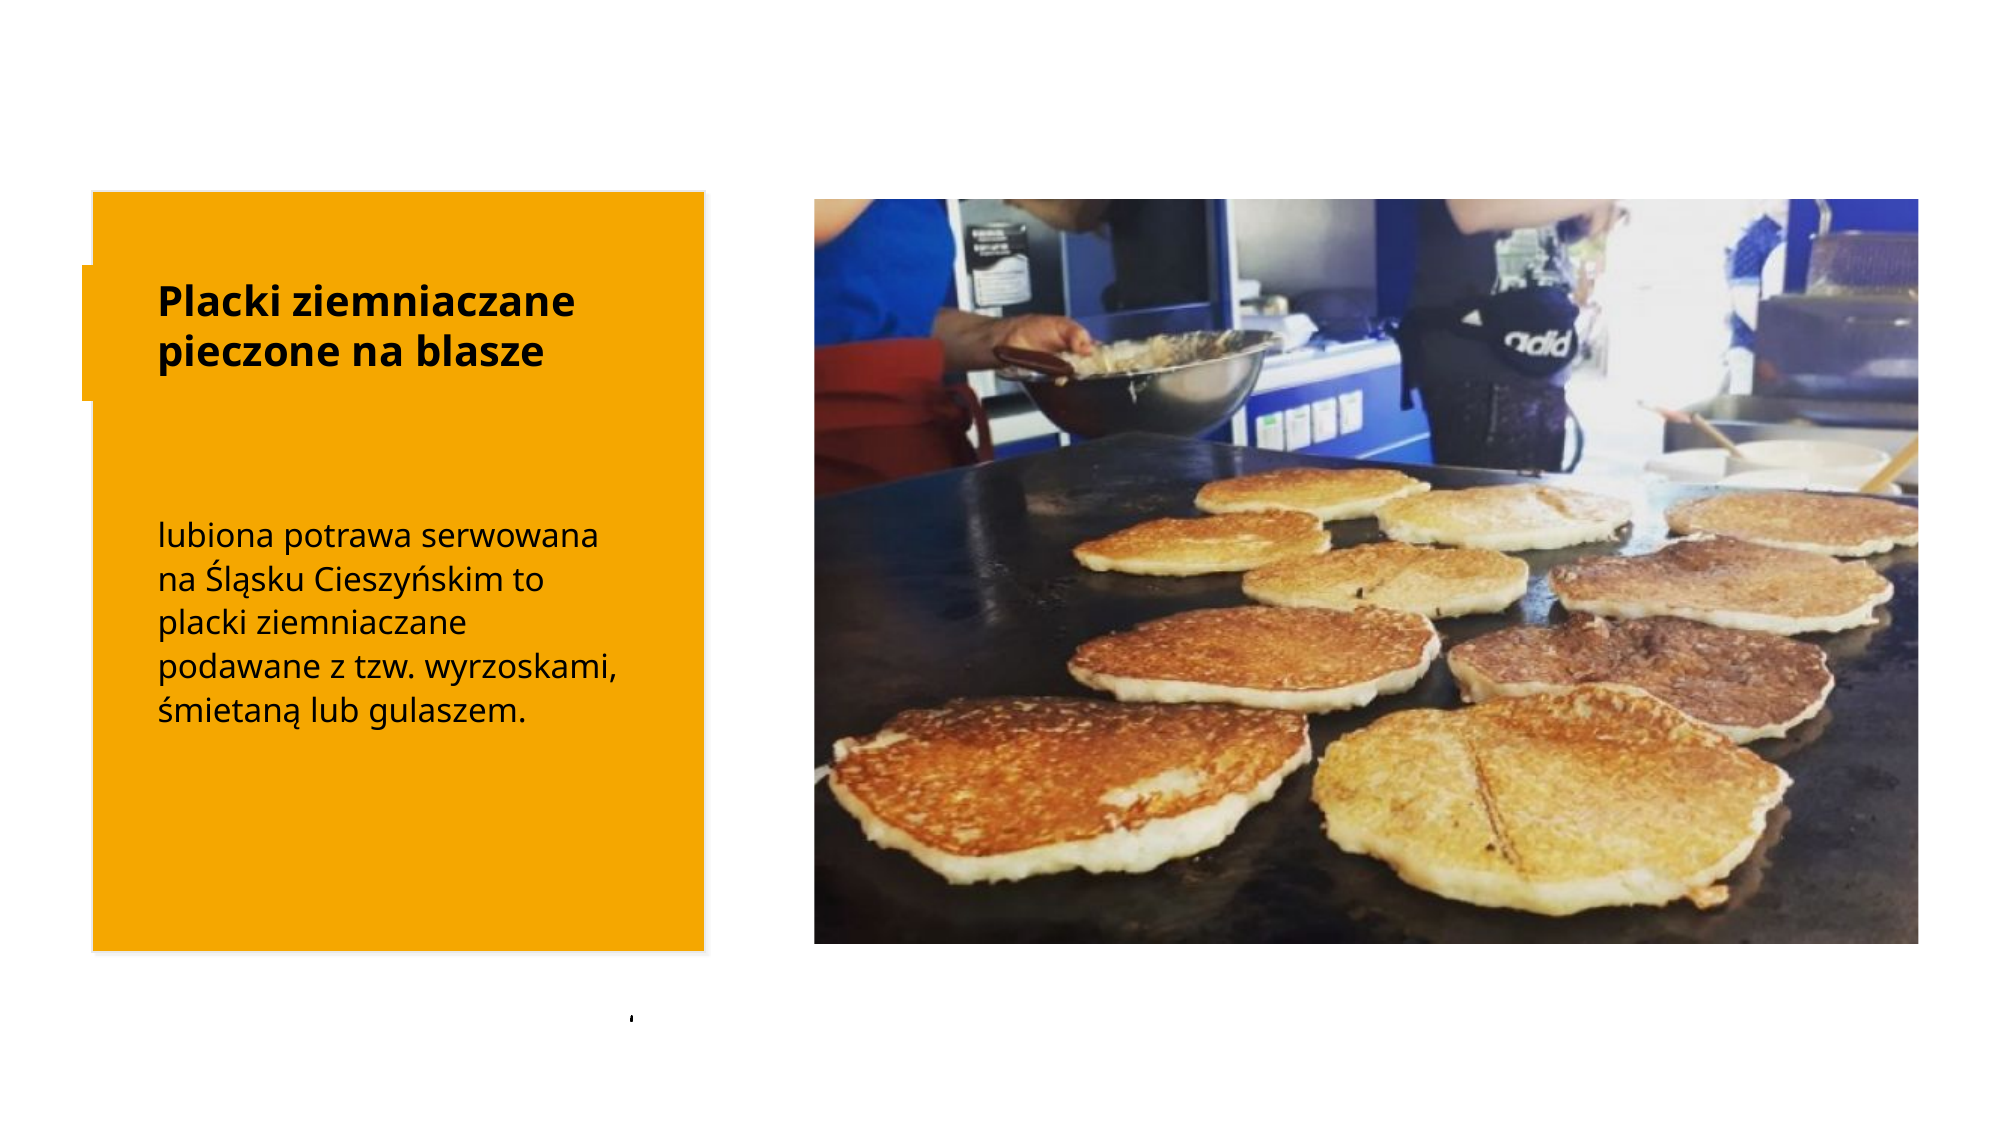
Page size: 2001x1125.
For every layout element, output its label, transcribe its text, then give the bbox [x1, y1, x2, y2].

title Placki ziemniaczane pieczone na blasze [142, 267, 652, 422]
picture [814, 199, 1919, 944]
list lubiona potrawa serwowana na Śląsku Cieszyńskim to placki ziemniaczane podawane z tzw. wyrzoskami, śmietaną lub gulaszem. [142, 502, 652, 863]
